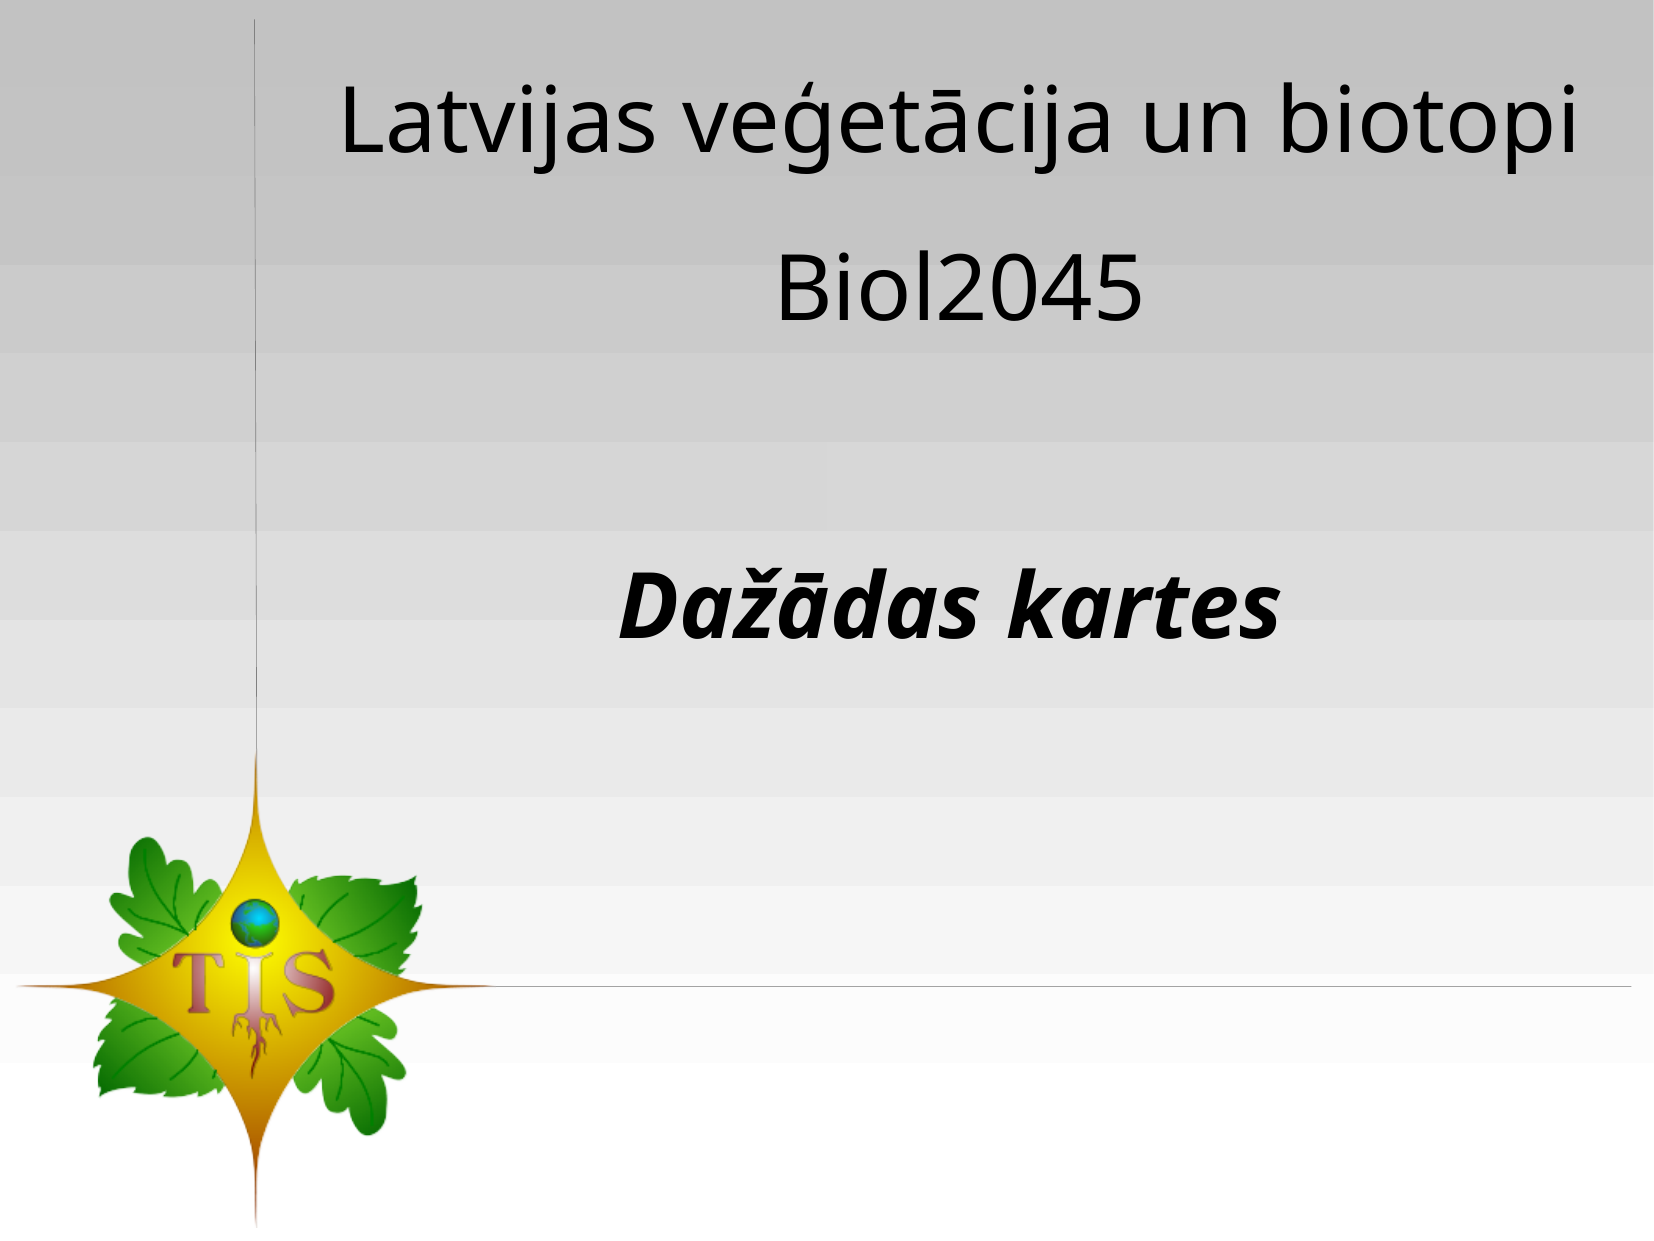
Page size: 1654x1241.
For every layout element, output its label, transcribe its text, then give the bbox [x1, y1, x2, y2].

title Dažādas kartes [295, 324, 1607, 857]
picture [0, 0, 1654, 1241]
